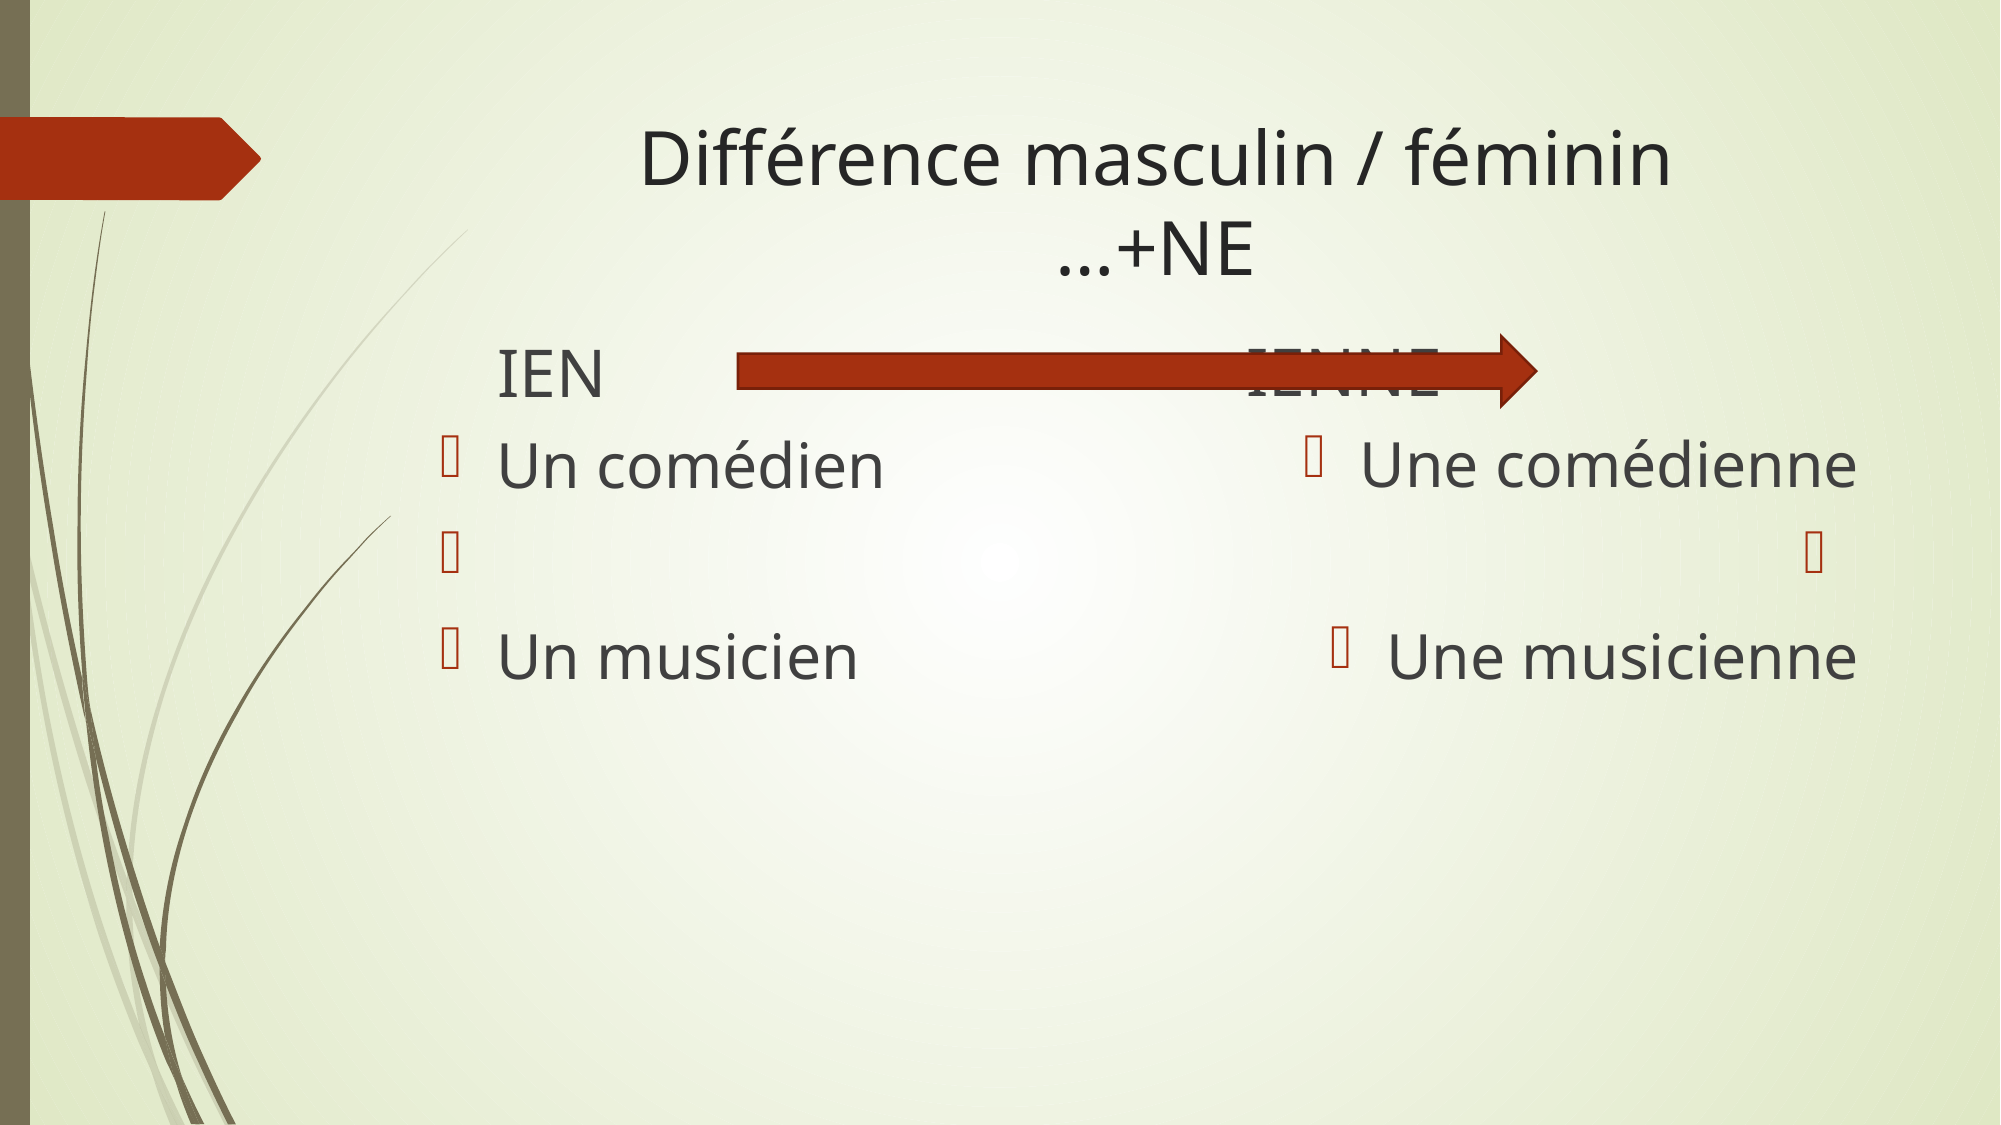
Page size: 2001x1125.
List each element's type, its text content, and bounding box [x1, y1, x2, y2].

title Différence masculin / féminin …+NE [425, 102, 1888, 313]
list IENNE [1231, 323, 1888, 417]
list Une comédienne Une musicienne [1175, 417, 1888, 968]
text_box [738, 336, 1537, 406]
list IEN [482, 323, 1138, 418]
list Un comédien Un musicien [424, 418, 1138, 969]
